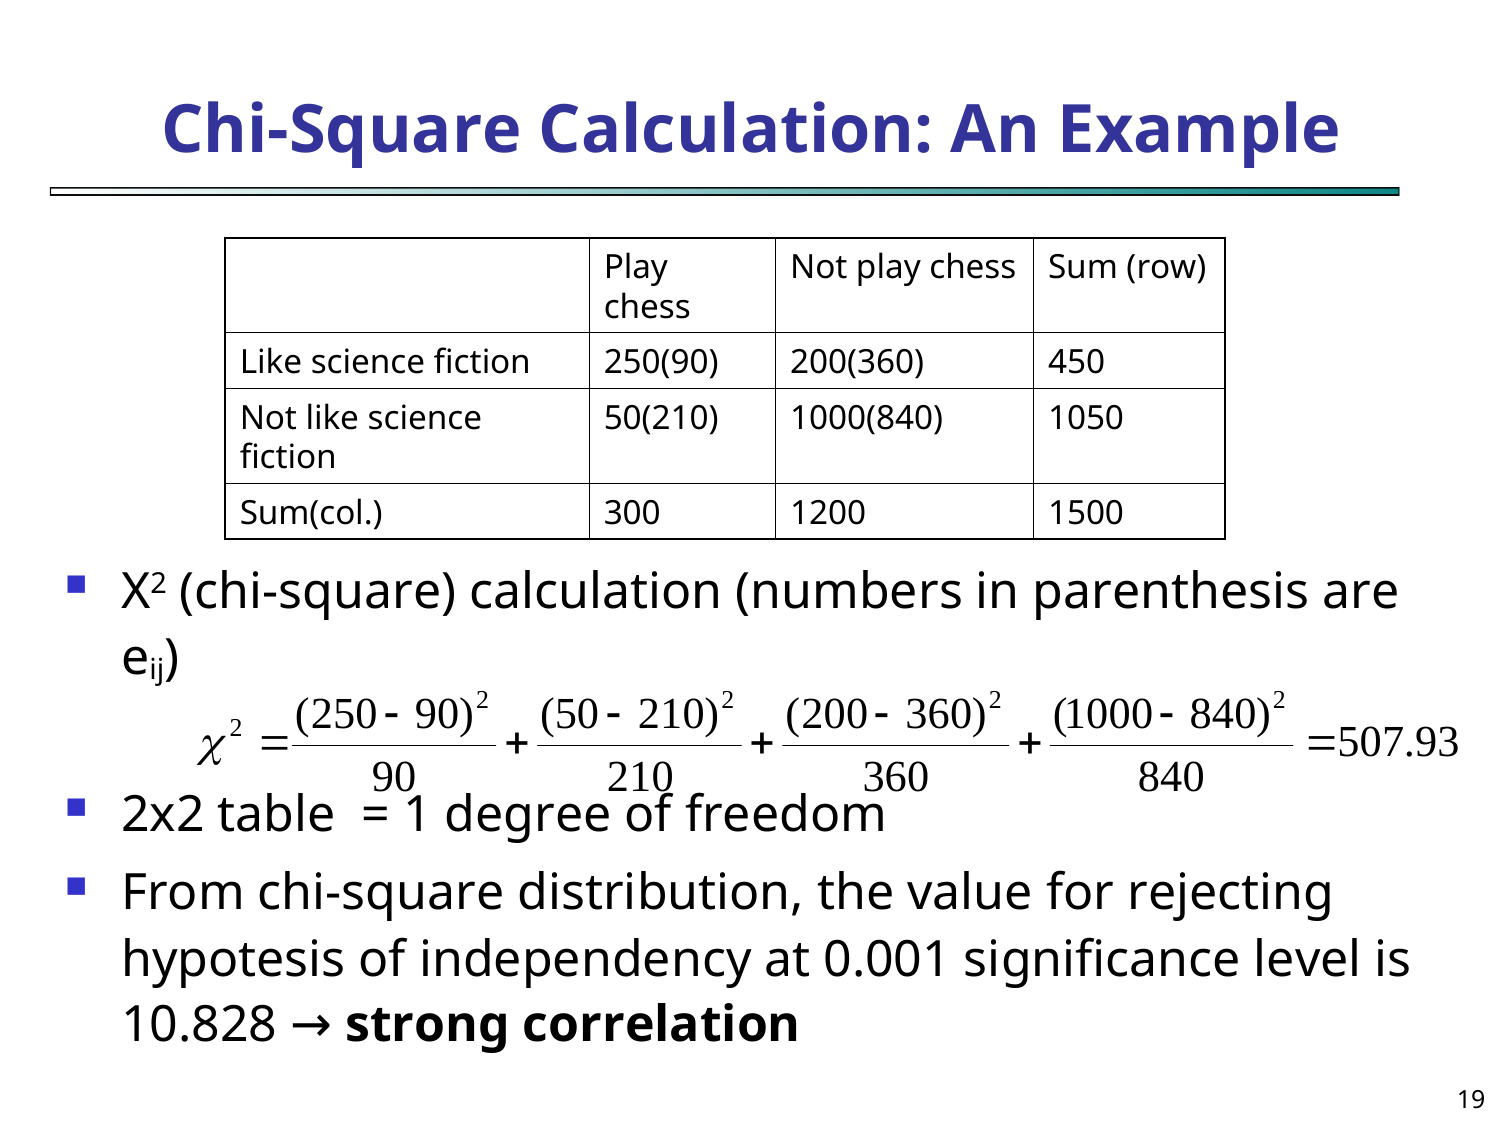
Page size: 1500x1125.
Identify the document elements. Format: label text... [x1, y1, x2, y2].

table_header [226, 239, 589, 332]
table_cell 1200 [776, 484, 1033, 538]
text_box [189, 678, 1465, 801]
table_cell Sum(col.) [226, 484, 589, 538]
table_cell 300 [590, 484, 775, 538]
table_cell 200(360) [776, 333, 1033, 388]
table_cell Like science fiction [226, 333, 589, 388]
table_cell Not like science fiction [226, 389, 589, 483]
table_cell 50(210) [590, 389, 775, 483]
table_cell 1050 [1034, 389, 1224, 483]
table_cell 1000(840) [776, 389, 1033, 483]
text_box 1 [1187, 1062, 1500, 1125]
table_header Play chess [590, 239, 775, 332]
table_header Not play chess [776, 239, 1033, 332]
table_cell 1500 [1034, 484, 1224, 538]
table_cell 250(90) [590, 333, 775, 388]
list Χ2 (chi-square) calculation (numbers in parenthesis are eij) 2x2 table = 1 degree of freedom From chi-square distribution, the value for rejecting hypotesis of independency at 0.001 significance level is 10.828 → strong correlation [50, 237, 1450, 1084]
table_cell 450 [1034, 333, 1224, 388]
title Chi-Square Calculation: An Example [112, 0, 1391, 174]
table_header Sum (row) [1034, 239, 1224, 332]
